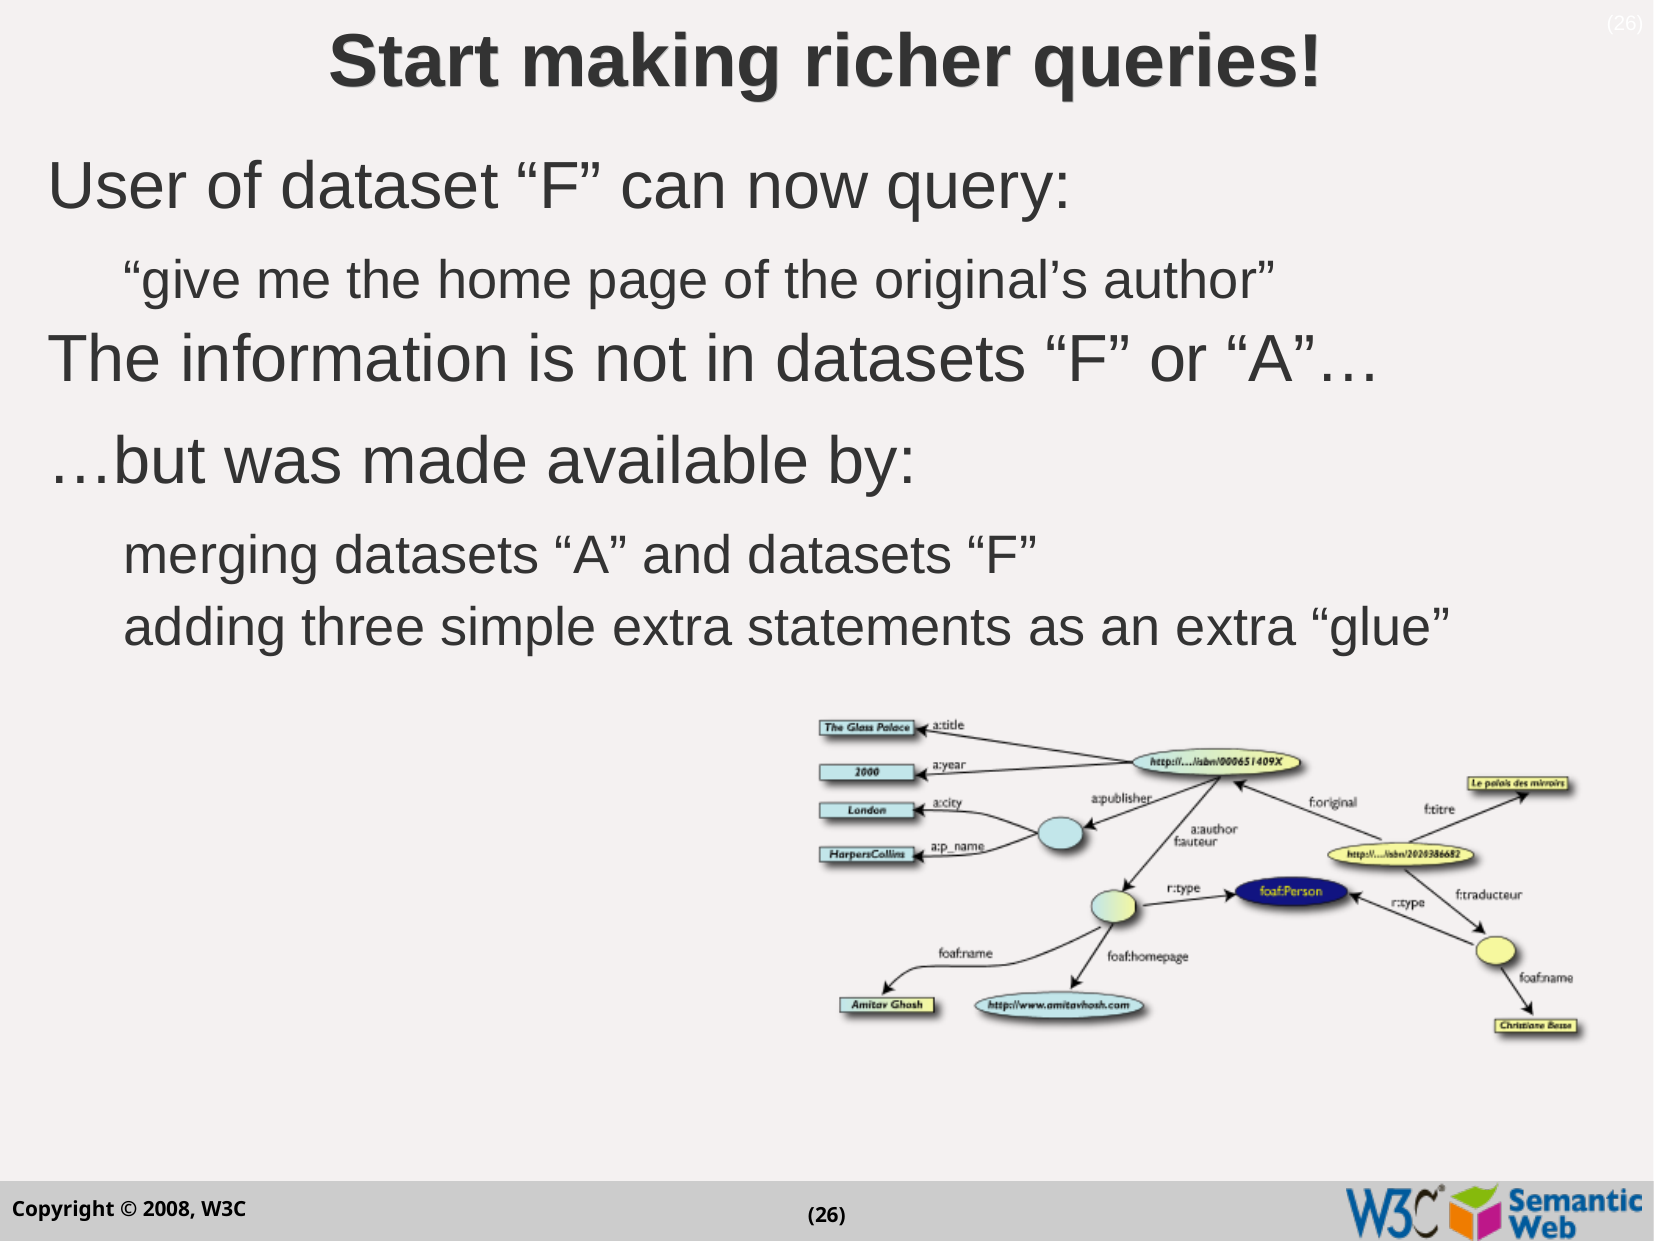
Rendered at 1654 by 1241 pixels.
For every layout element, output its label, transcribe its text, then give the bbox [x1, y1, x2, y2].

picture [813, 714, 1642, 1241]
title Start making richer queries! [0, 0, 1654, 119]
list User of dataset “F” can now query: “give me the home page of the original’s author” The information is not in datasets “F” or “A”… …but was made available by: merging datasets “A” and datasets “F” adding three simple extra statements as an extra “glue” [29, 147, 1624, 1119]
